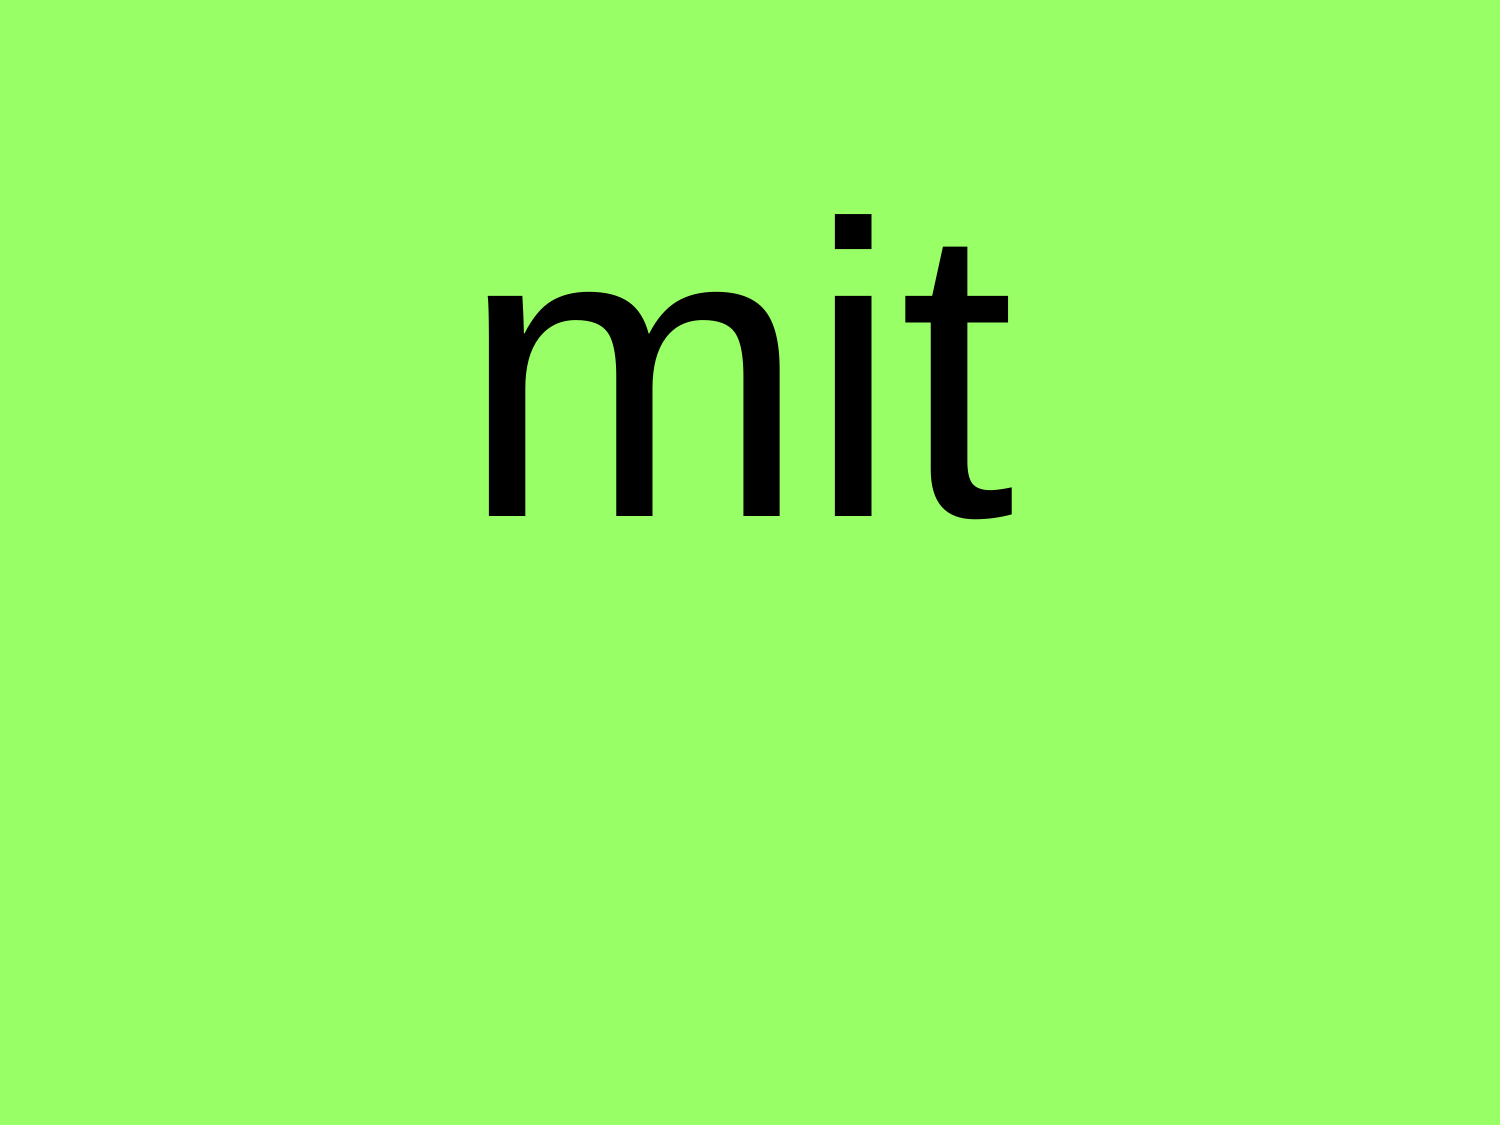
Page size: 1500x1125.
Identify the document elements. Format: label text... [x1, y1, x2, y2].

title mit [88, 92, 1388, 608]
